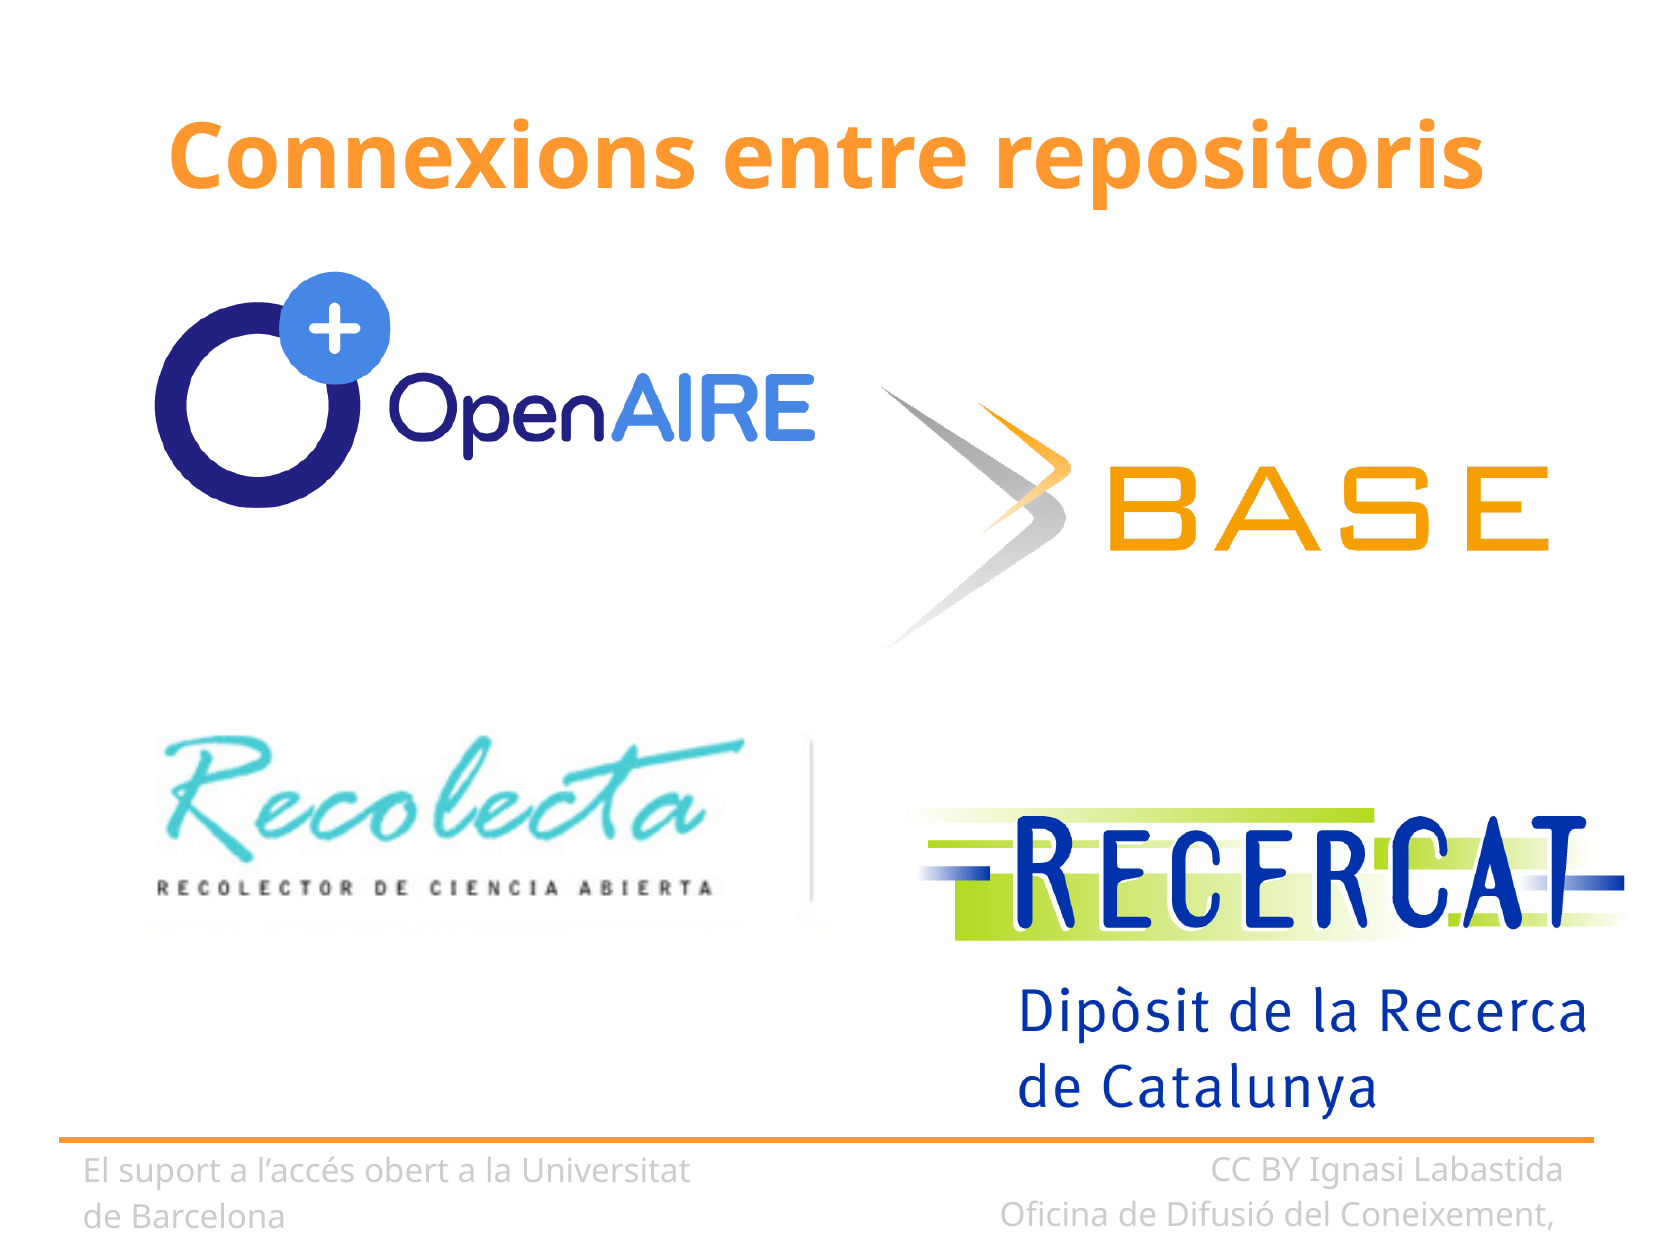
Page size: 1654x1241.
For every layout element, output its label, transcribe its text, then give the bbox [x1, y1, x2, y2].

picture [900, 808, 1630, 1123]
picture [141, 307, 1642, 934]
picture [154, 271, 815, 508]
title Connexions entre repositoris [82, 49, 1571, 257]
